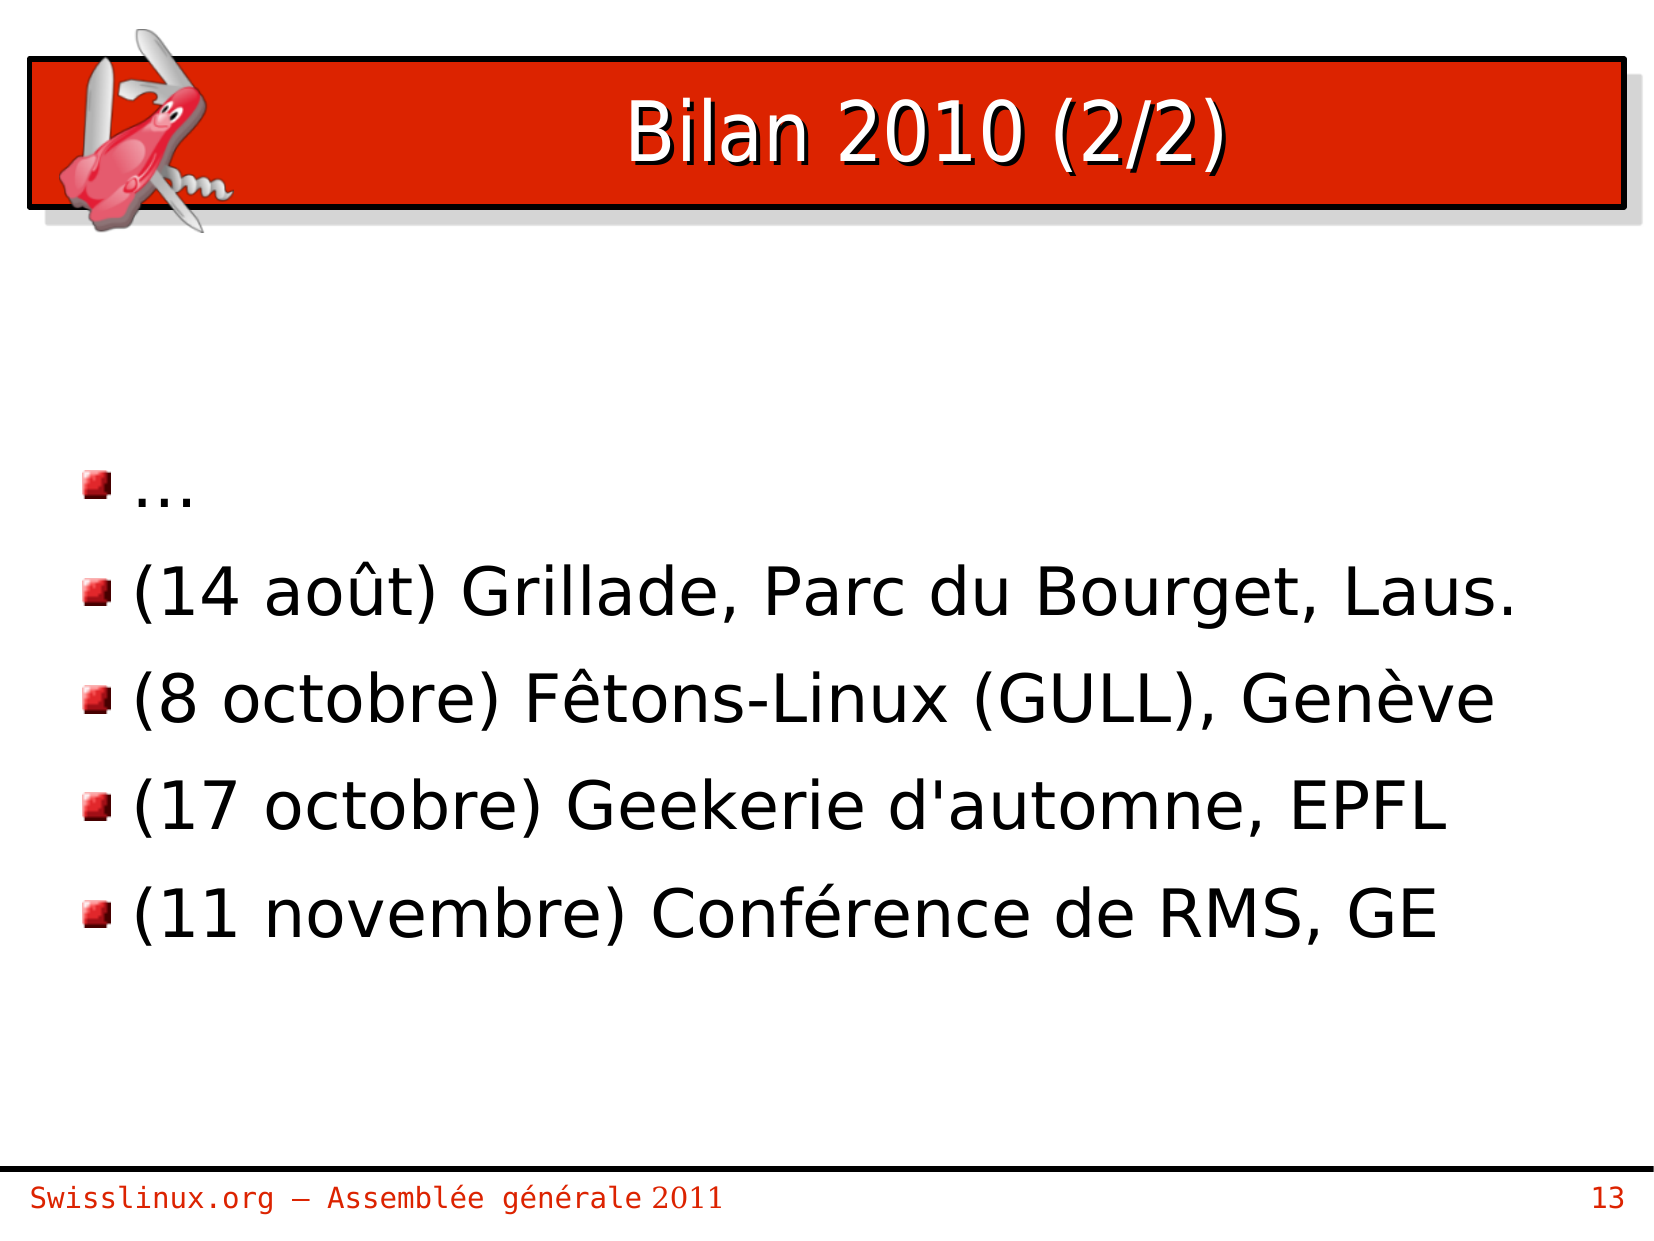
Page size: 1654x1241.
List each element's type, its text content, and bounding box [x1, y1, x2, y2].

title Bilan 2010 (2/2) [259, 84, 1595, 182]
list … (14 août) Grillade, Parc du Bourget, Laus. (8 octobre) Fêtons-Linux (GULL), Genève (17 octobre) Geekerie d'automne, EPFL (11 novembre) Conférence de RMS, GE [82, 297, 1571, 1102]
picture [59, 29, 234, 233]
